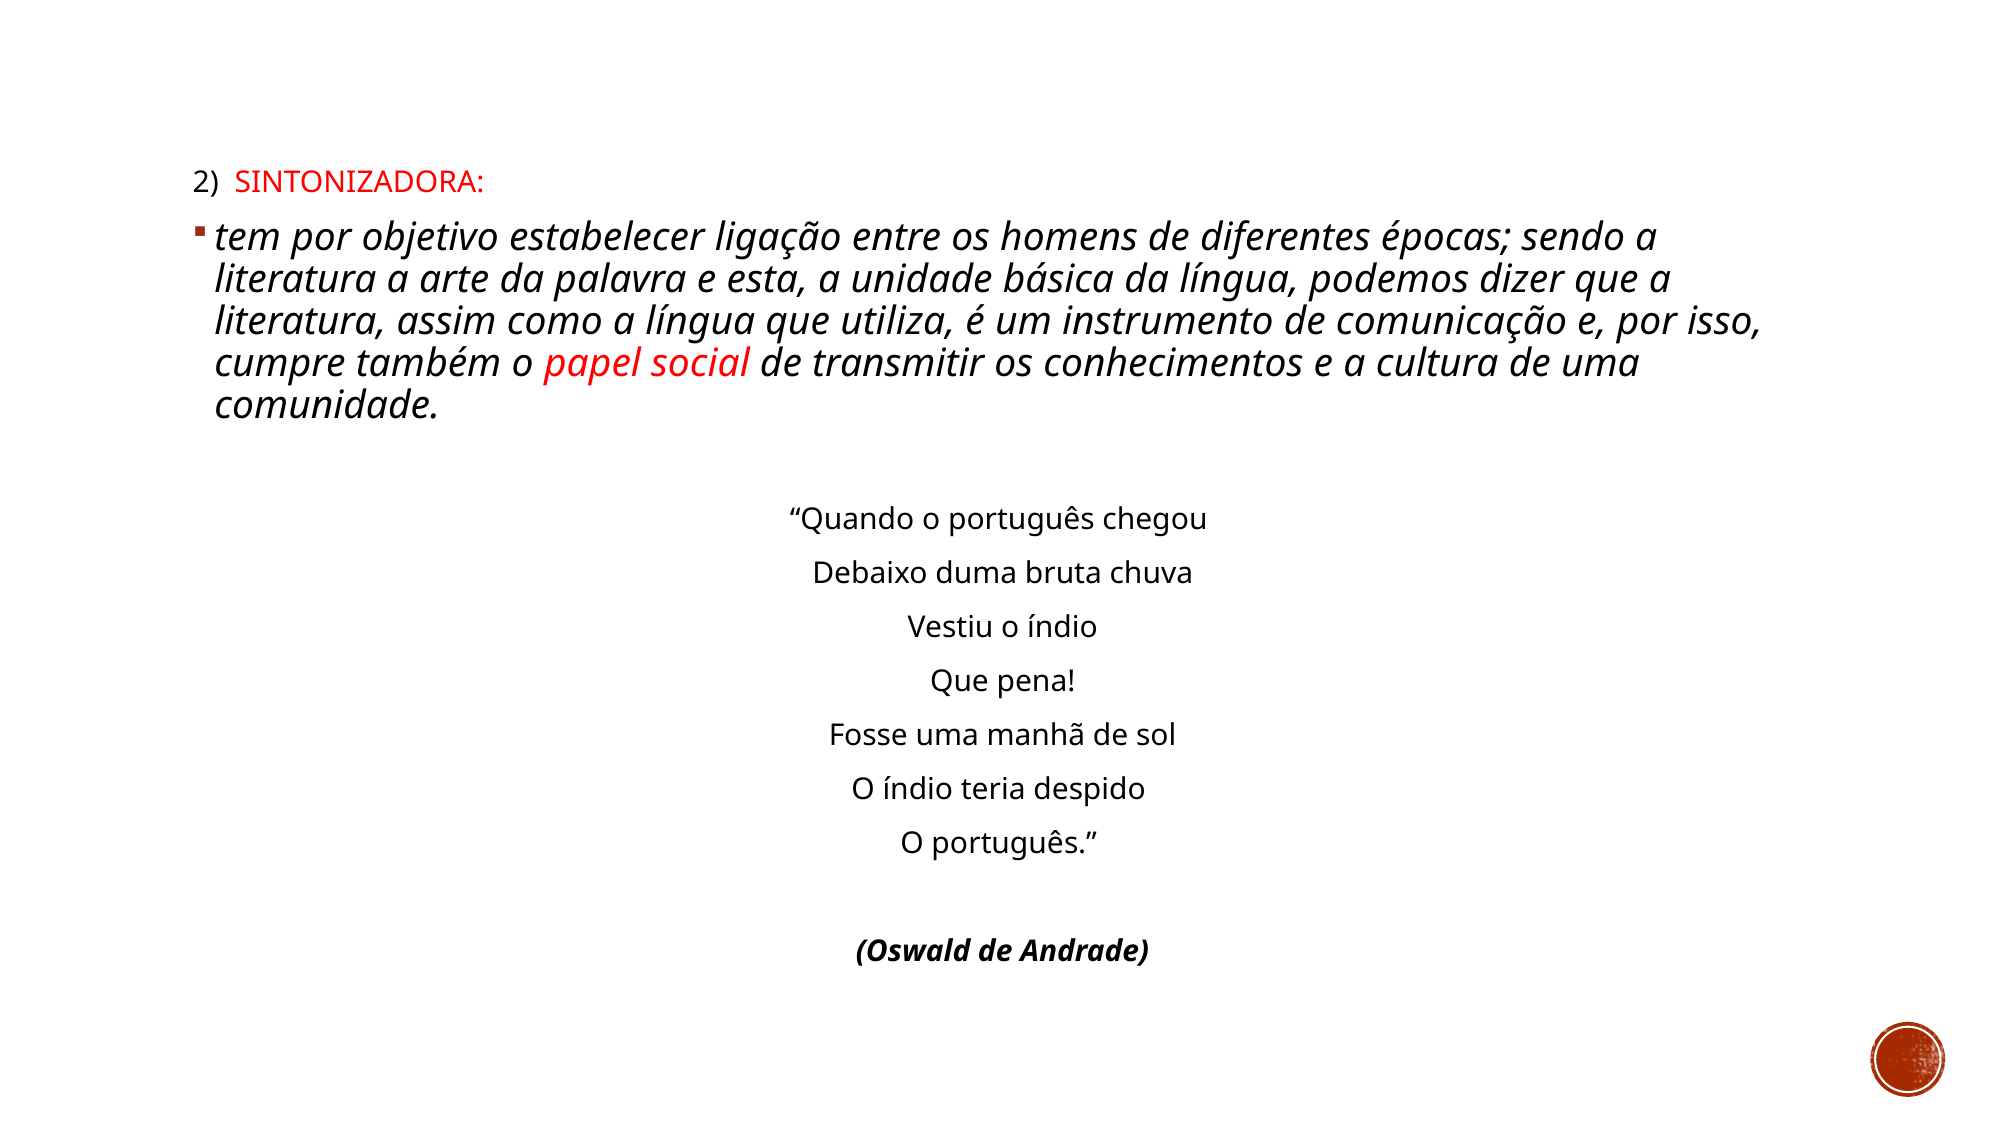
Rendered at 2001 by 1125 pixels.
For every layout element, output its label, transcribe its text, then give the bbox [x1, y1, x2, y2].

list 2) SINTONIZADORA: tem por objetivo estabelecer ligação entre os homens de diferentes épocas; sendo a literatura a arte da palavra e esta, a unidade básica da língua, podemos dizer que a literatura, assim como a língua que utiliza, é um instrumento de comunicação e, por isso, cumpre também o papel social de transmitir os conhecimentos e a cultura de uma comunidade. “Quando o português chegou Debaixo duma bruta chuva Vestiu o índio Que pena! Fosse uma manhã de sol O índio teria despido O português.” (Oswald de Andrade) [177, 155, 1828, 985]
picture [1870, 1021, 1946, 1097]
